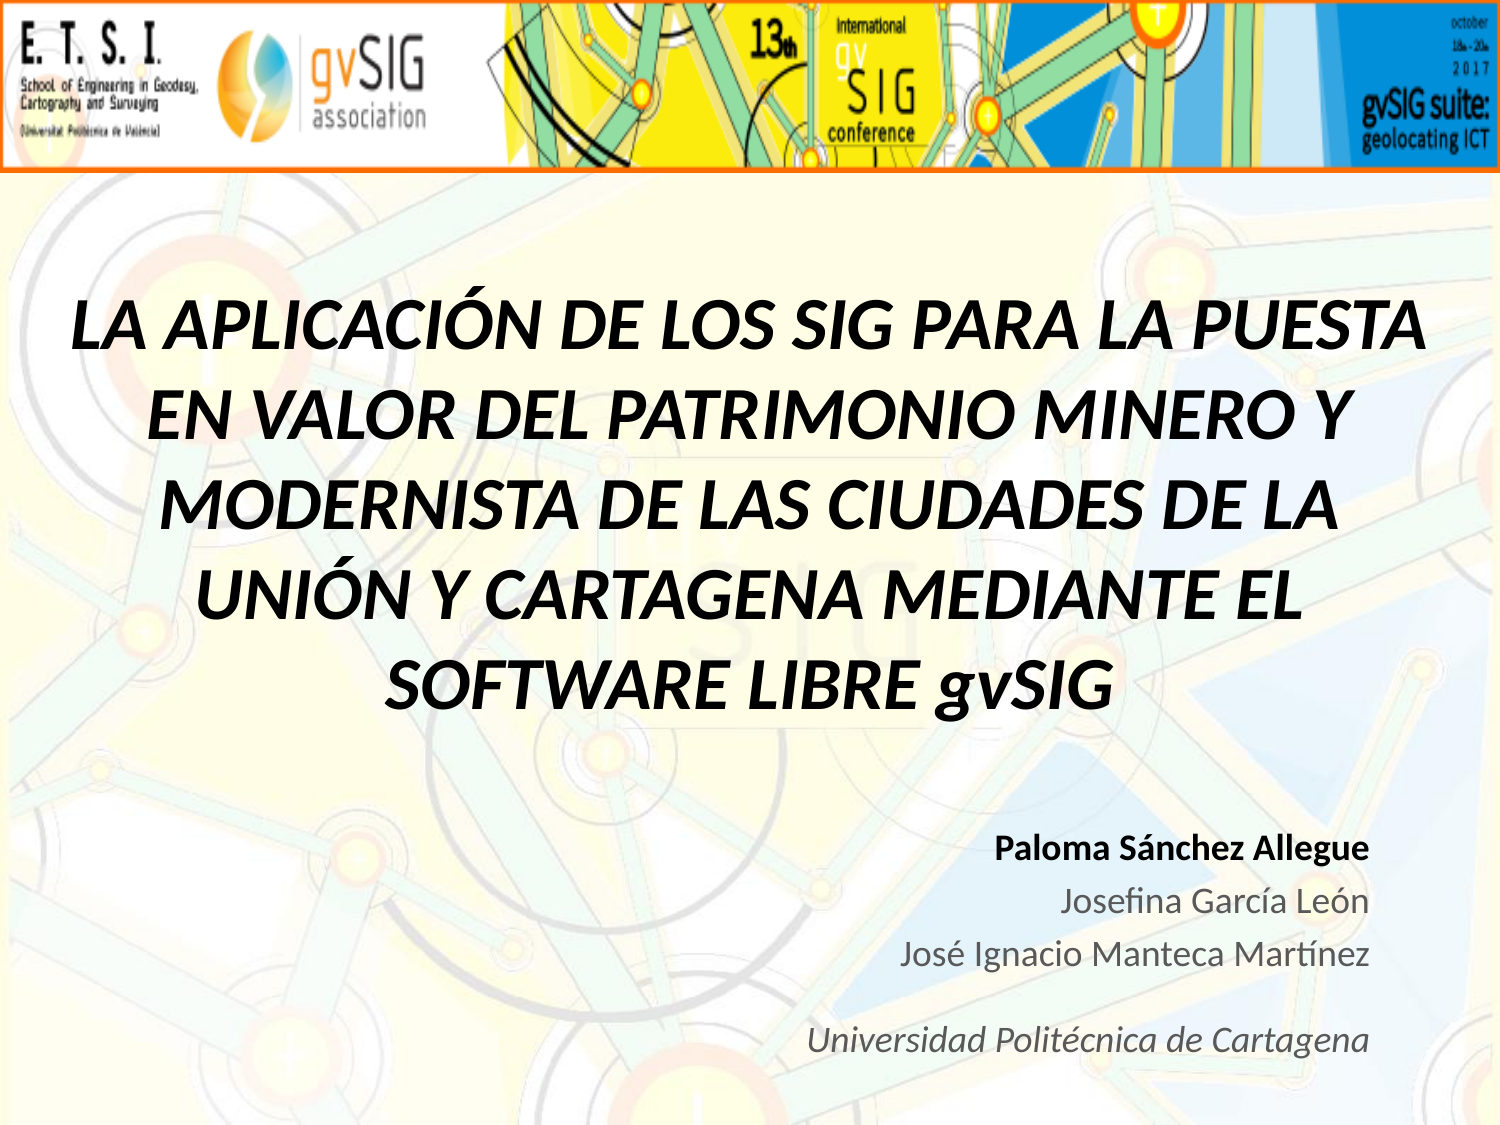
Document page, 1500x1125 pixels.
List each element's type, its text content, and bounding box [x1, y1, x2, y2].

title LA APLICACIÓN DE LOS SIG PARA LA PUESTA EN VALOR DEL PATRIMONIO MINERO Y MODERNISTA DE LAS CIUDADES DE LA UNIÓN Y CARTAGENA MEDIANTE EL SOFTWARE LIBRE gvSIG [53, 267, 1447, 733]
subtitle Paloma Sánchez Allegue Josefina García León José Ignacio Manteca Martínez Universidad Politécnica de Cartagena [791, 814, 1452, 1063]
picture [0, 0, 1500, 1125]
